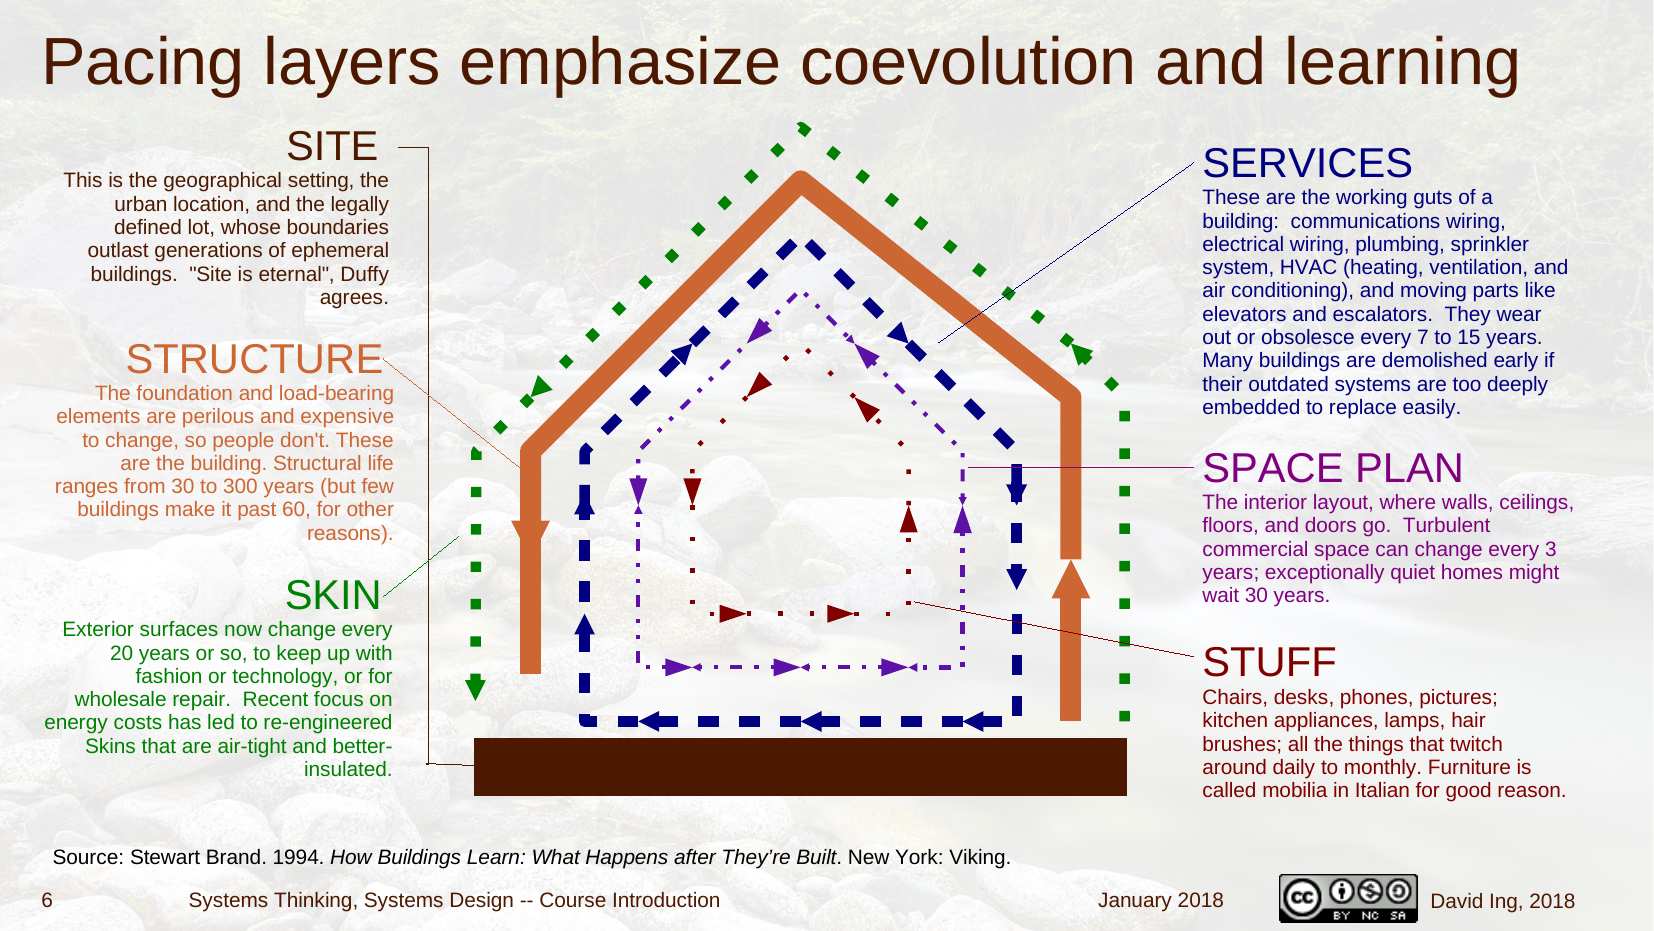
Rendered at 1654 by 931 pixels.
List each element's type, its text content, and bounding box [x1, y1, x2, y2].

text_box [475, 740, 1125, 795]
picture [0, 0, 1654, 931]
text_box SPACE PLAN The interior layout, where walls, ceilings, floors, and doors go. Turbulent commercial space can change every 3 years; exceptionally quiet homes might wait 30 years. [1187, 436, 1597, 640]
text_box STUFF Chairs, desks, phones, pictures; kitchen appliances, lamps, hair brushes; all the things that twitch around daily to monthly. Furniture is called mobilia in Italian for good reason. [1187, 631, 1584, 835]
text_box STRUCTURE The foundation and load-bearing elements are perilous and expensive to change, so people don't. These are the building. Structural life ranges from 30 to 300 years (but few buildings make it past 60, for other reasons). [40, 327, 410, 564]
picture [1435, 895, 1442, 906]
title Pacing layers emphasize coevolution and learning [41, 30, 1613, 174]
text_box SKIN Exterior surfaces now change every 20 years or so, to keep up with fashion or technology, or for wholesale repair. Recent focus on energy costs has led to re-engineered Skins that are air-tight and better-insulated. [29, 564, 410, 798]
text_box SERVICES These are the working guts of a building: communications wiring, electrical wiring, plumbing, sprinkler system, HVAC (heating, ventilation, and air conditioning), and moving parts like elevators and escalators. They wear out or obsolesce every 7 to 15 years. Many buildings are demolished early if their outdated systems are too deeply embedded to replace easily. [1187, 132, 1590, 436]
text_box SITE This is the geographical setting, the urban location, and the legally defined lot, whose boundaries outlast generations of ephemeral buildings. "Site is eternal", Duffy agrees. [48, 115, 410, 327]
text_box Source: Stewart Brand. 1994. How Buildings Learn: What Happens after They’re Built. New York: Viking. - [37, 836, 1435, 931]
